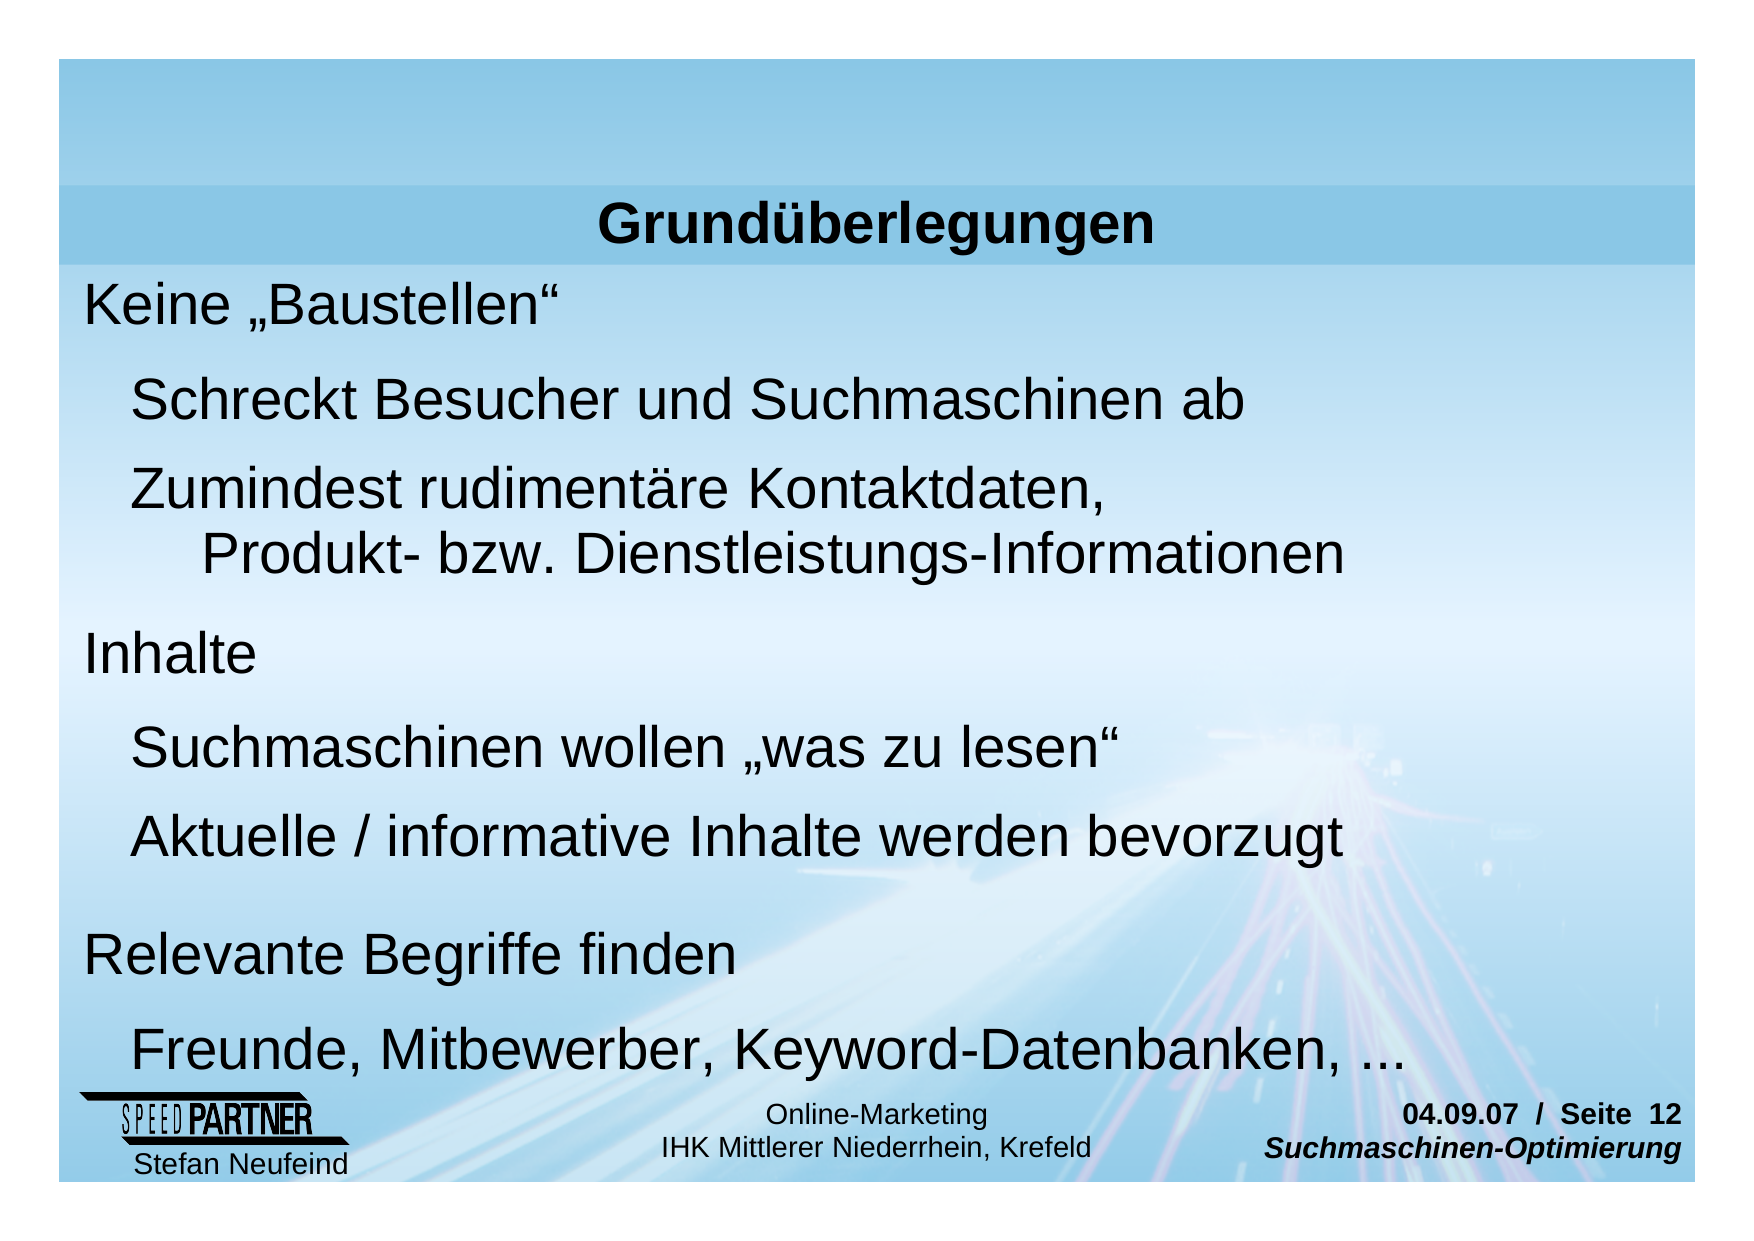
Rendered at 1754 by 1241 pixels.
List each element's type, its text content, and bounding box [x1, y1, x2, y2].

list Keine „Baustellen“ Schreckt Besucher und Suchmaschinen ab Zumindest rudimentäre Kontaktdaten, Produkt- bzw. Dienstleistungs-Informationen [71, 272, 1695, 620]
picture [59, 265, 1695, 1182]
list Inhalte Suchmaschinen wollen „was zu lesen“ Aktuelle / informative Inhalte werden bevorzugt [71, 620, 1695, 869]
list Relevante Begriffe finden Freunde, Mitbewerber, Keyword-Datenbanken, ... [71, 921, 1695, 1124]
picture [59, 59, 1695, 185]
title Grundüberlegungen [59, 190, 1695, 257]
